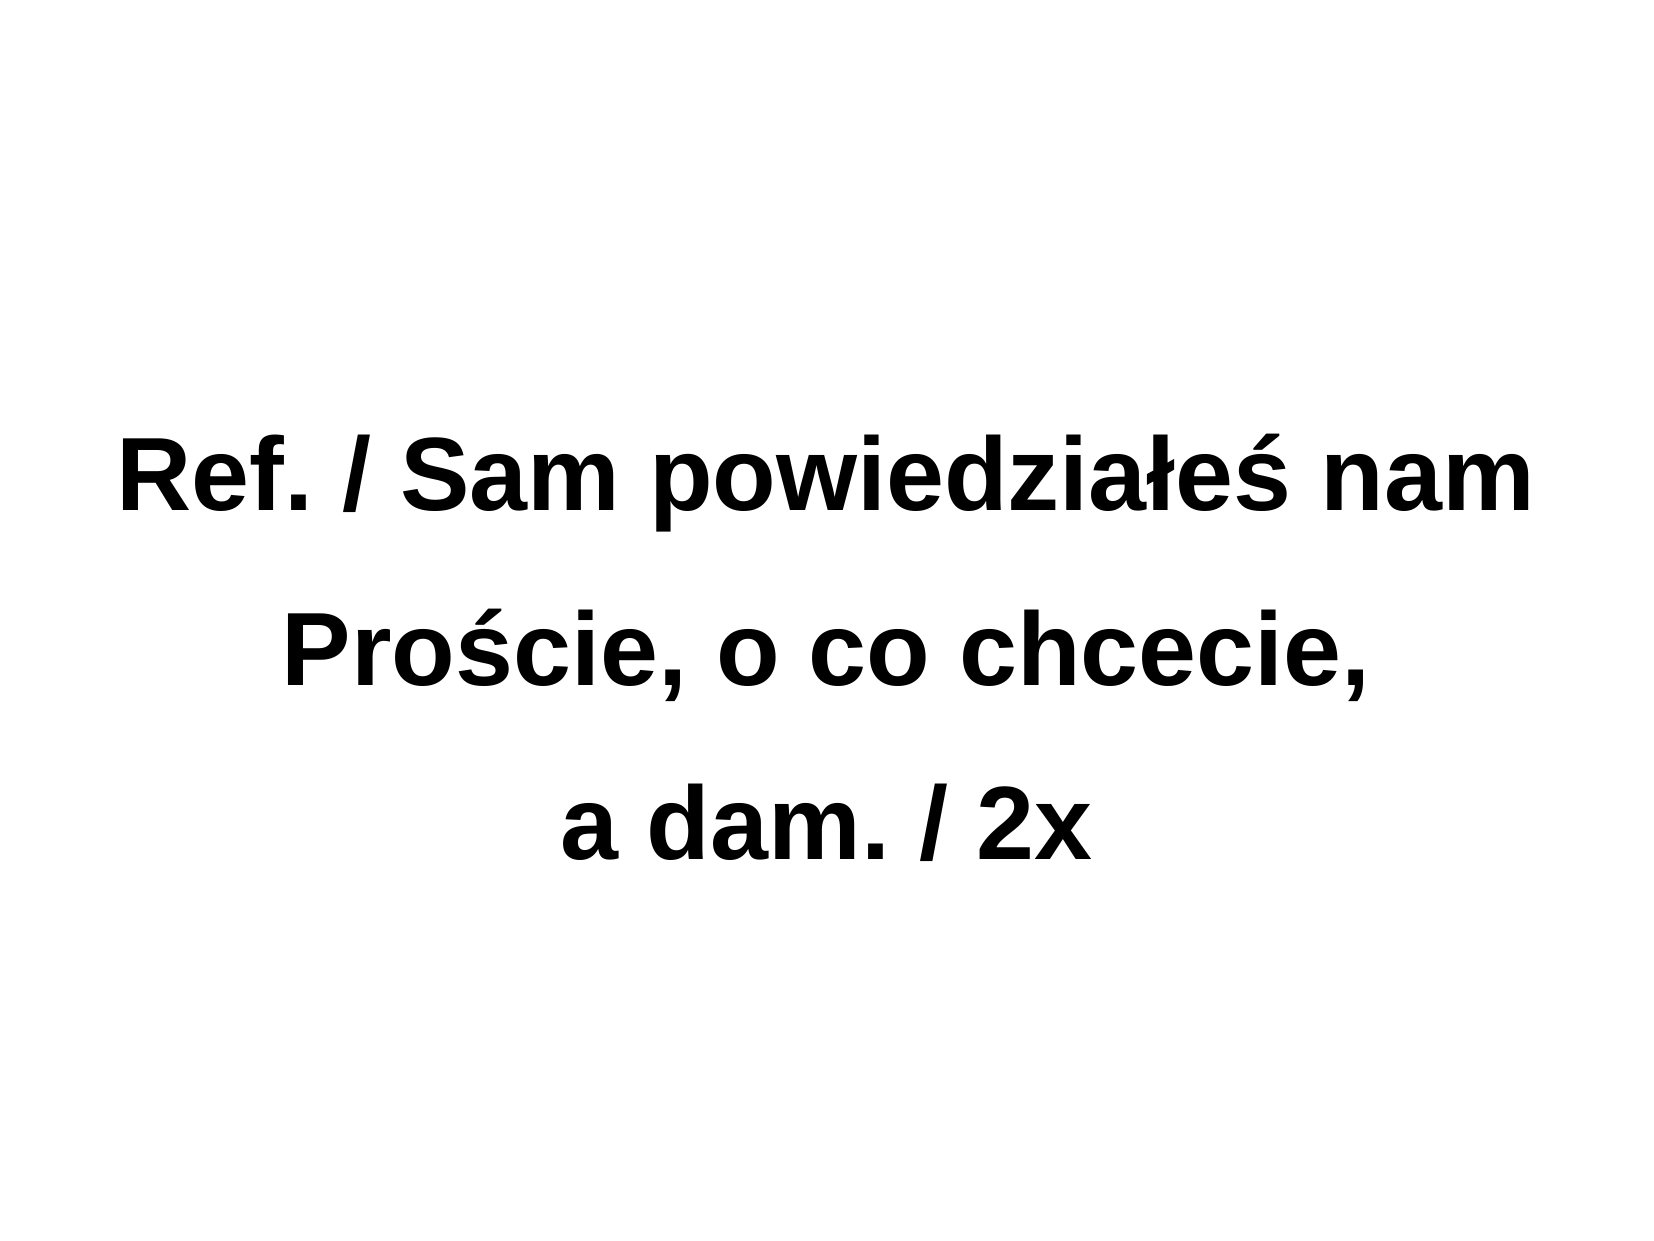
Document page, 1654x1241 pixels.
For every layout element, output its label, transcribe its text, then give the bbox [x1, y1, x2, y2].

subtitle Ref. / Sam powiedziałeś nam Proście, o co chcecie, a dam. / 2x [0, 0, 1654, 1241]
